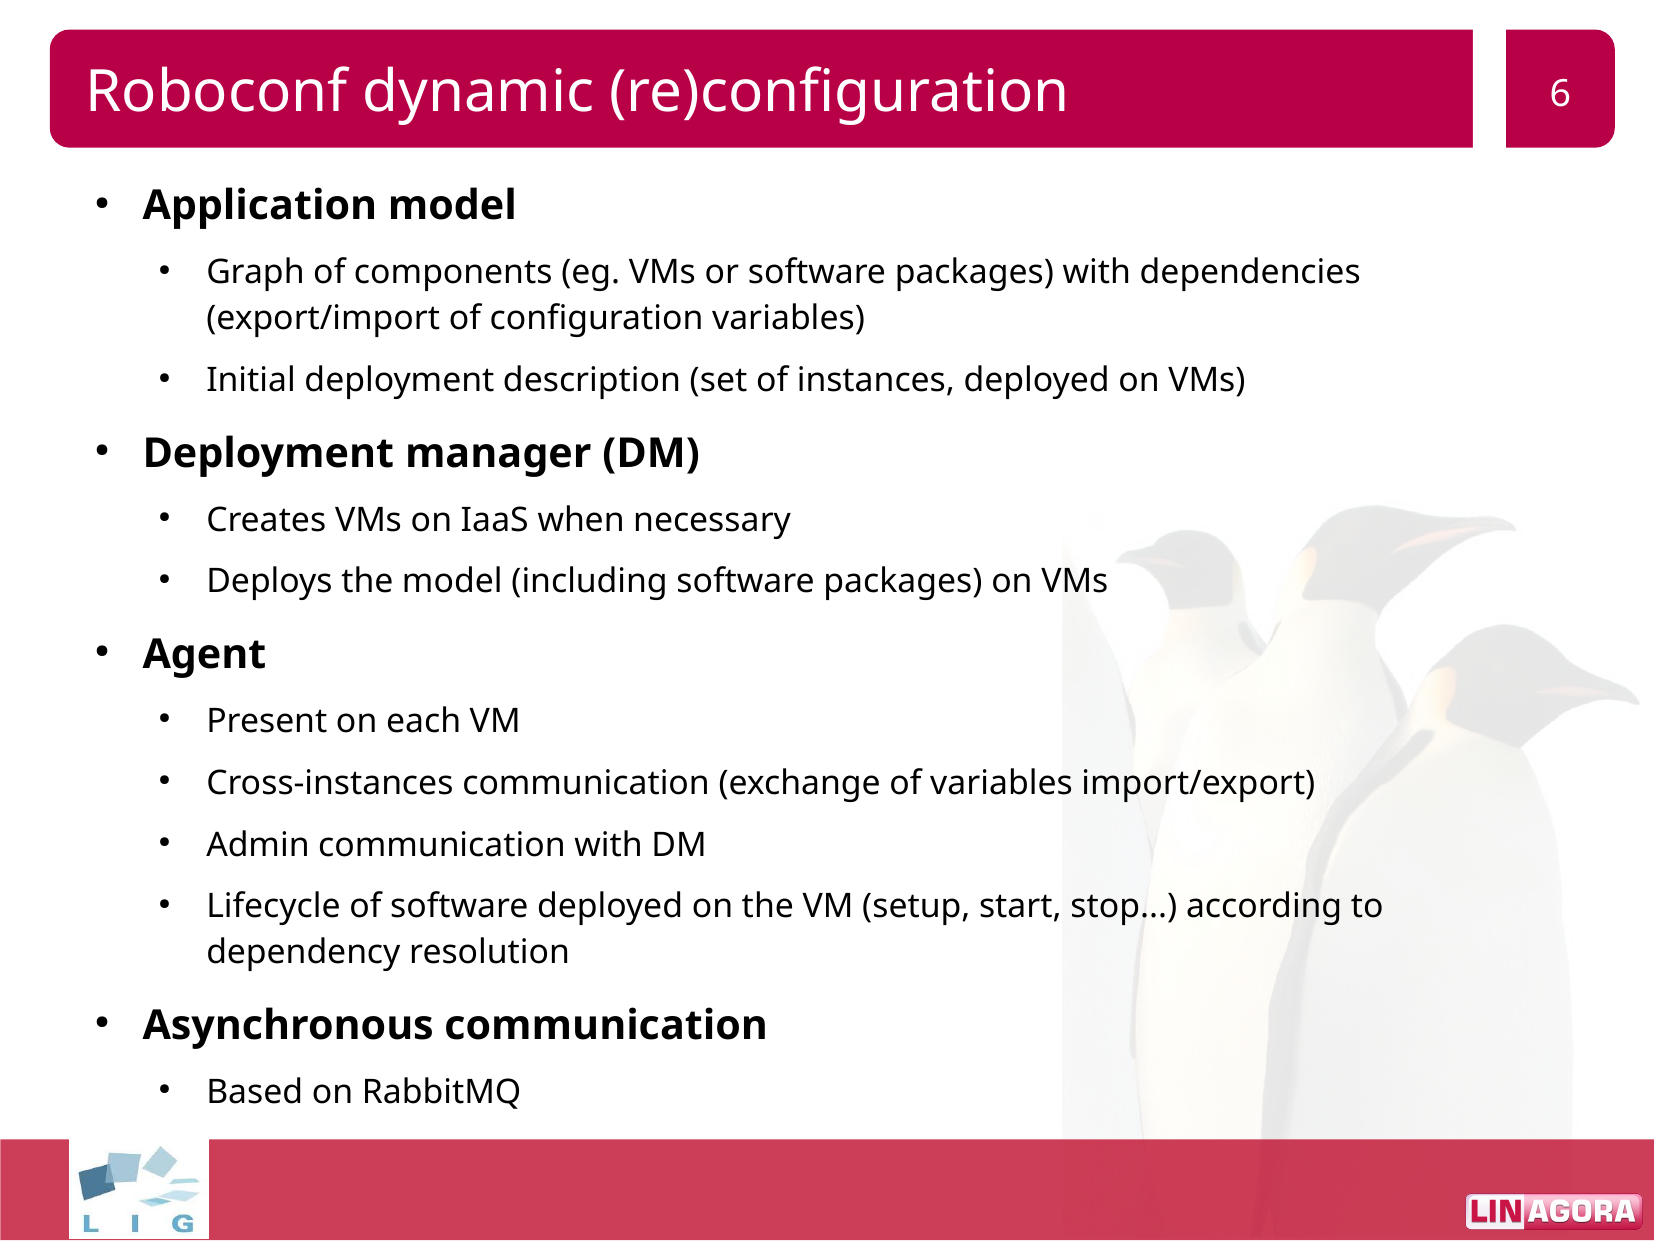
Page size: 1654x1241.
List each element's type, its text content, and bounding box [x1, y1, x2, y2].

picture [1465, 1193, 1643, 1230]
picture [69, 1139, 209, 1239]
title Roboconf dynamic (re)configuration [85, 29, 1444, 148]
list Application model Graph of components (eg. VMs or software packages) with dependencies (export/import of configuration variables) Initial deployment description (set of instances, deployed on VMs) Deployment manager (DM) Creates VMs on IaaS when necessary Deploys the model (including software packages) on VMs Agent Present on each VM Cross-instances communication (exchange of variables import/export) Admin communication with DM Lifecycle of software deployed on the VM (setup, start, stop...) according to dependency resolution Asynchronous communication Based on RabbitMQ [78, 175, 1556, 1114]
